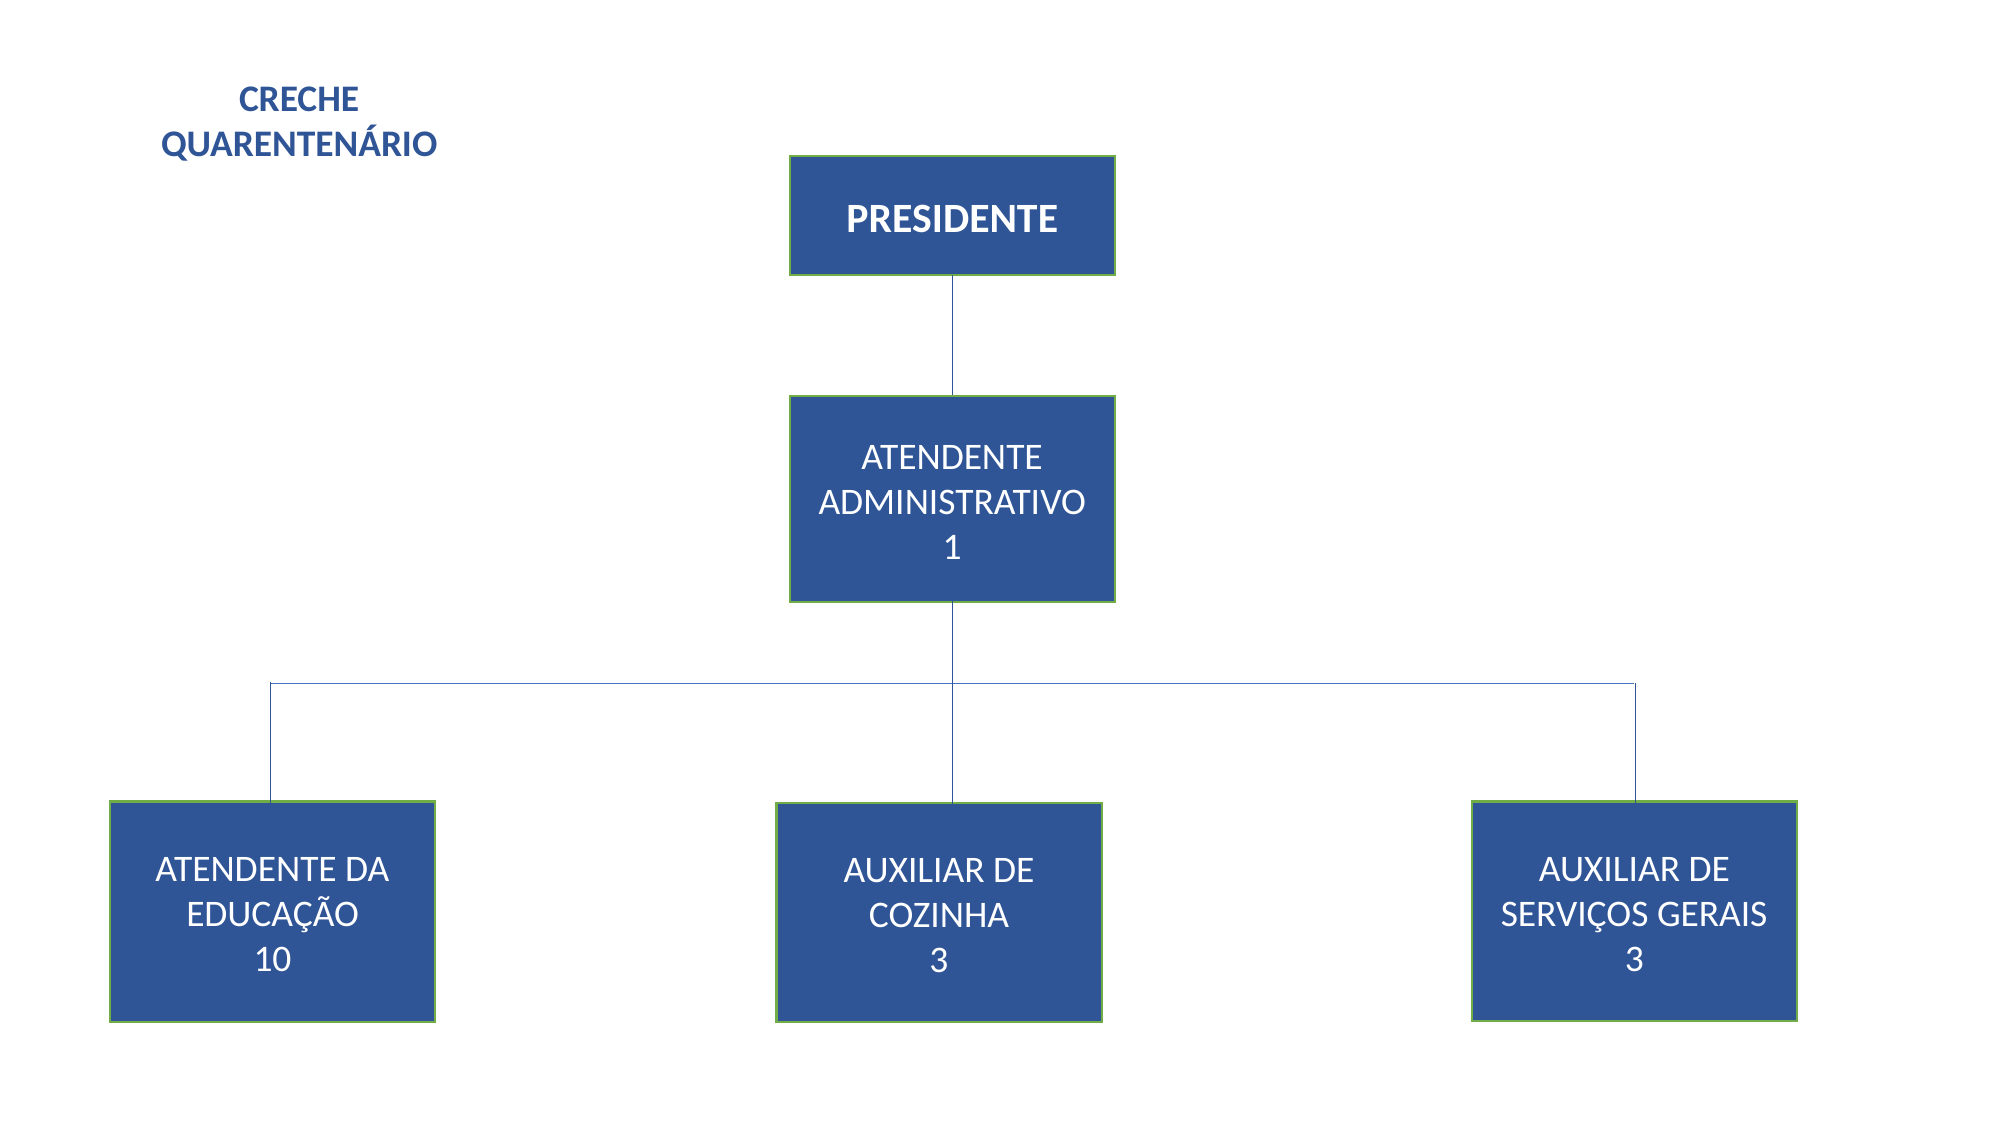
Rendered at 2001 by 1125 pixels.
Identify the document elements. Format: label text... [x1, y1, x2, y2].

text_box ATENDENTE DA EDUCAÇÃO 10 [110, 801, 435, 1022]
text_box PRESIDENTE [790, 156, 1115, 275]
text_box CRECHE QUARENTENÁRIO [101, 66, 497, 173]
text_box ATENDENTE ADMINISTRATIVO 1 [790, 396, 1115, 602]
text_box AUXILIAR DE COZINHA 3 [777, 803, 1102, 1022]
text_box AUXILIAR DE SERVIÇOS GERAIS 3 [1472, 801, 1797, 1021]
